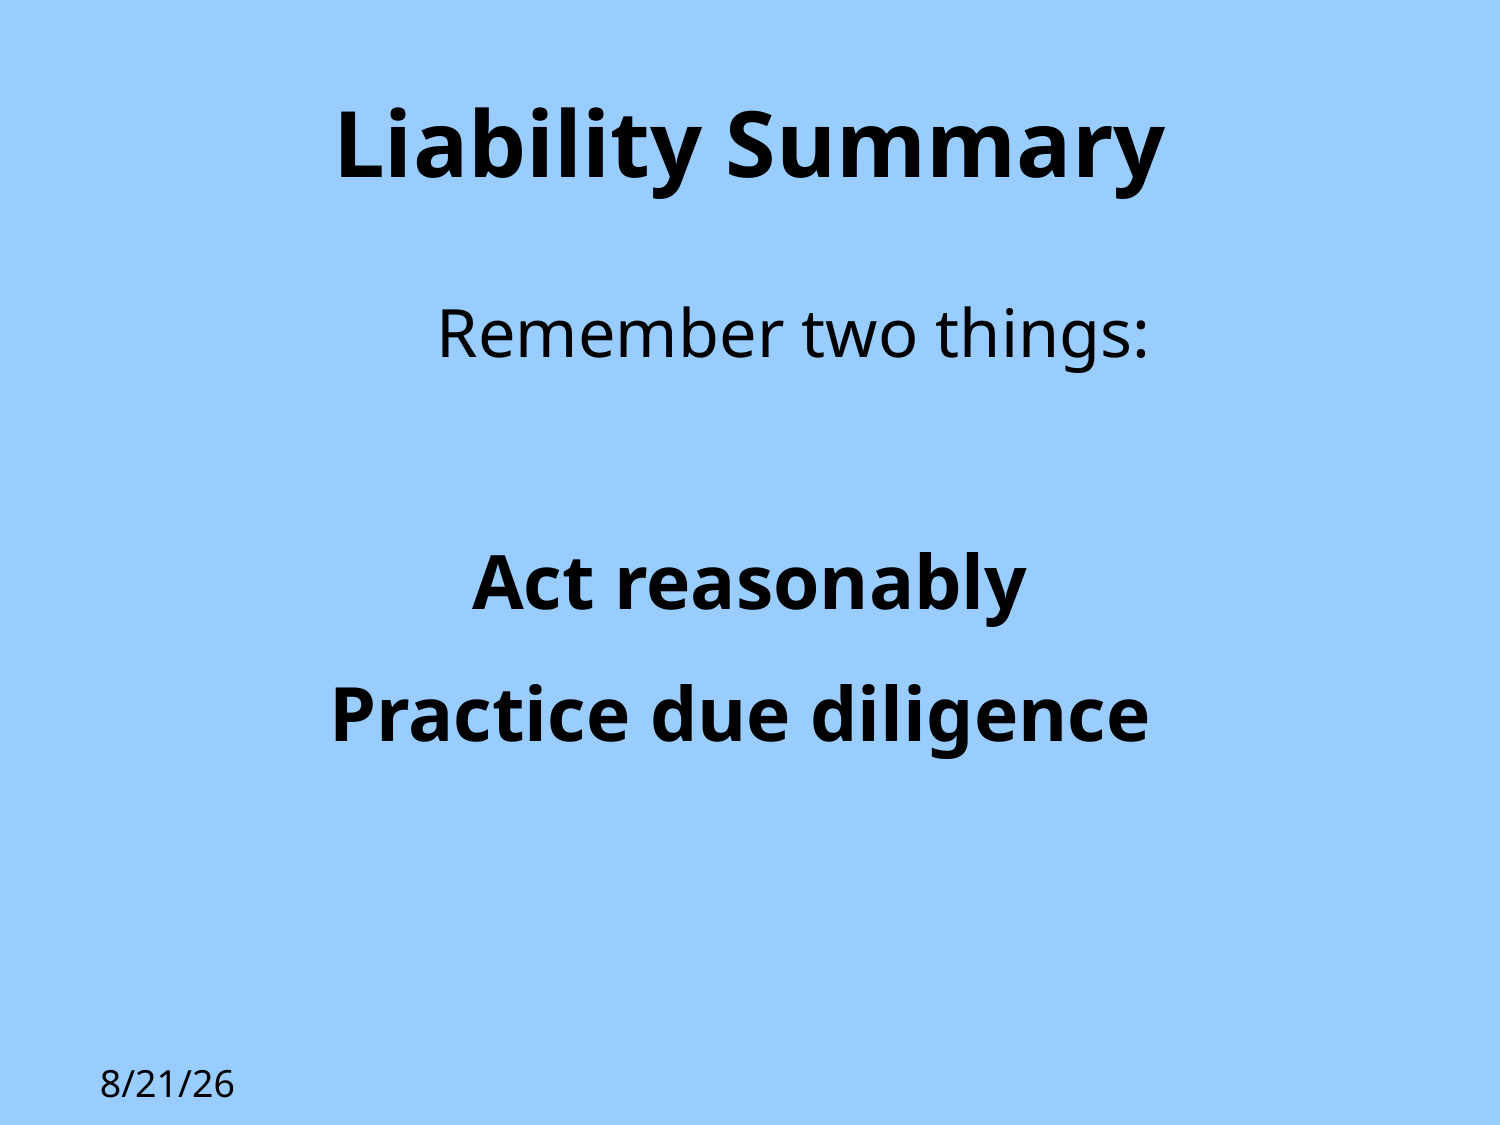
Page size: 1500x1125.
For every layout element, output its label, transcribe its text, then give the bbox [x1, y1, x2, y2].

list Remember two things: Act reasonably Practice due diligence [75, 262, 1425, 1028]
title Liability Summary [75, 33, 1425, 244]
